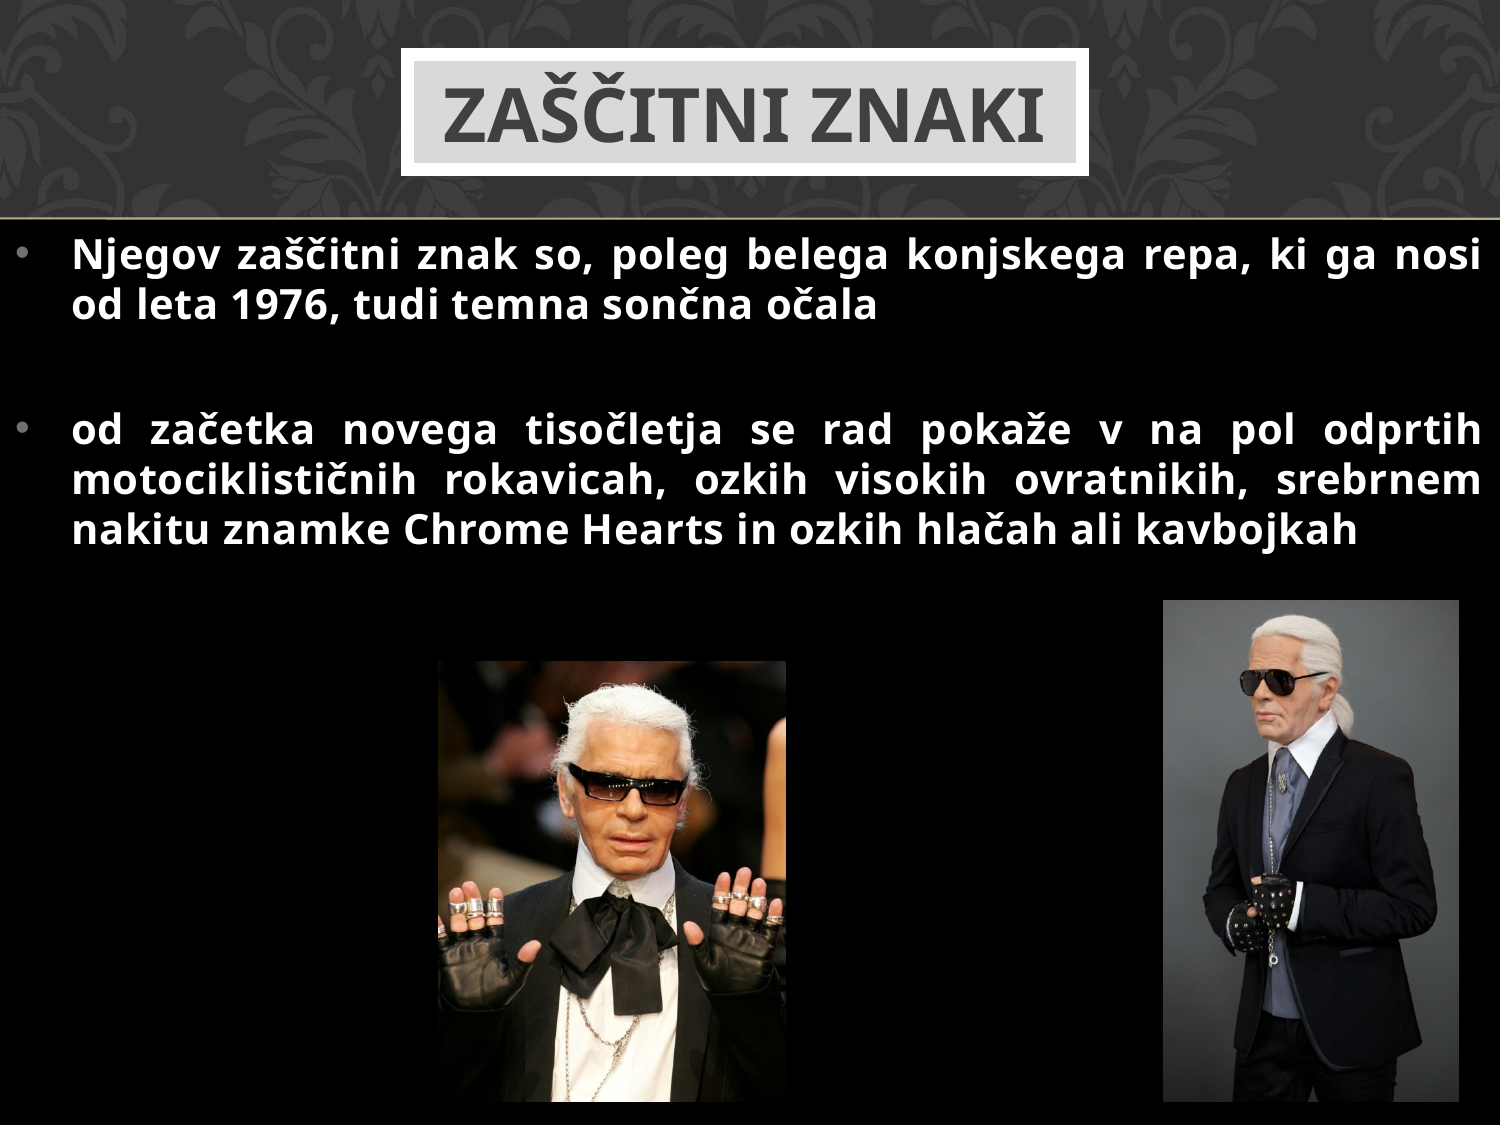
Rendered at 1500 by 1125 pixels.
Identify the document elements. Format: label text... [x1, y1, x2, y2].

picture [1163, 600, 1459, 1102]
picture [0, 0, 1500, 217]
title ZAŠČITNI ZNAKI [407, 54, 1083, 170]
list Njegov zaščitni znak so, poleg belega konjskega repa, ki ga nosi od leta 1976, tudi temna sončna očala od začetka novega tisočletja se rad pokaže v na pol odprtih motociklističnih rokavicah, ozkih visokih ovratnikih, srebrnem nakitu znamke Chrome Hearts in ozkih hlačah ali kavbojkah [0, 220, 1500, 1125]
picture [438, 661, 786, 1102]
